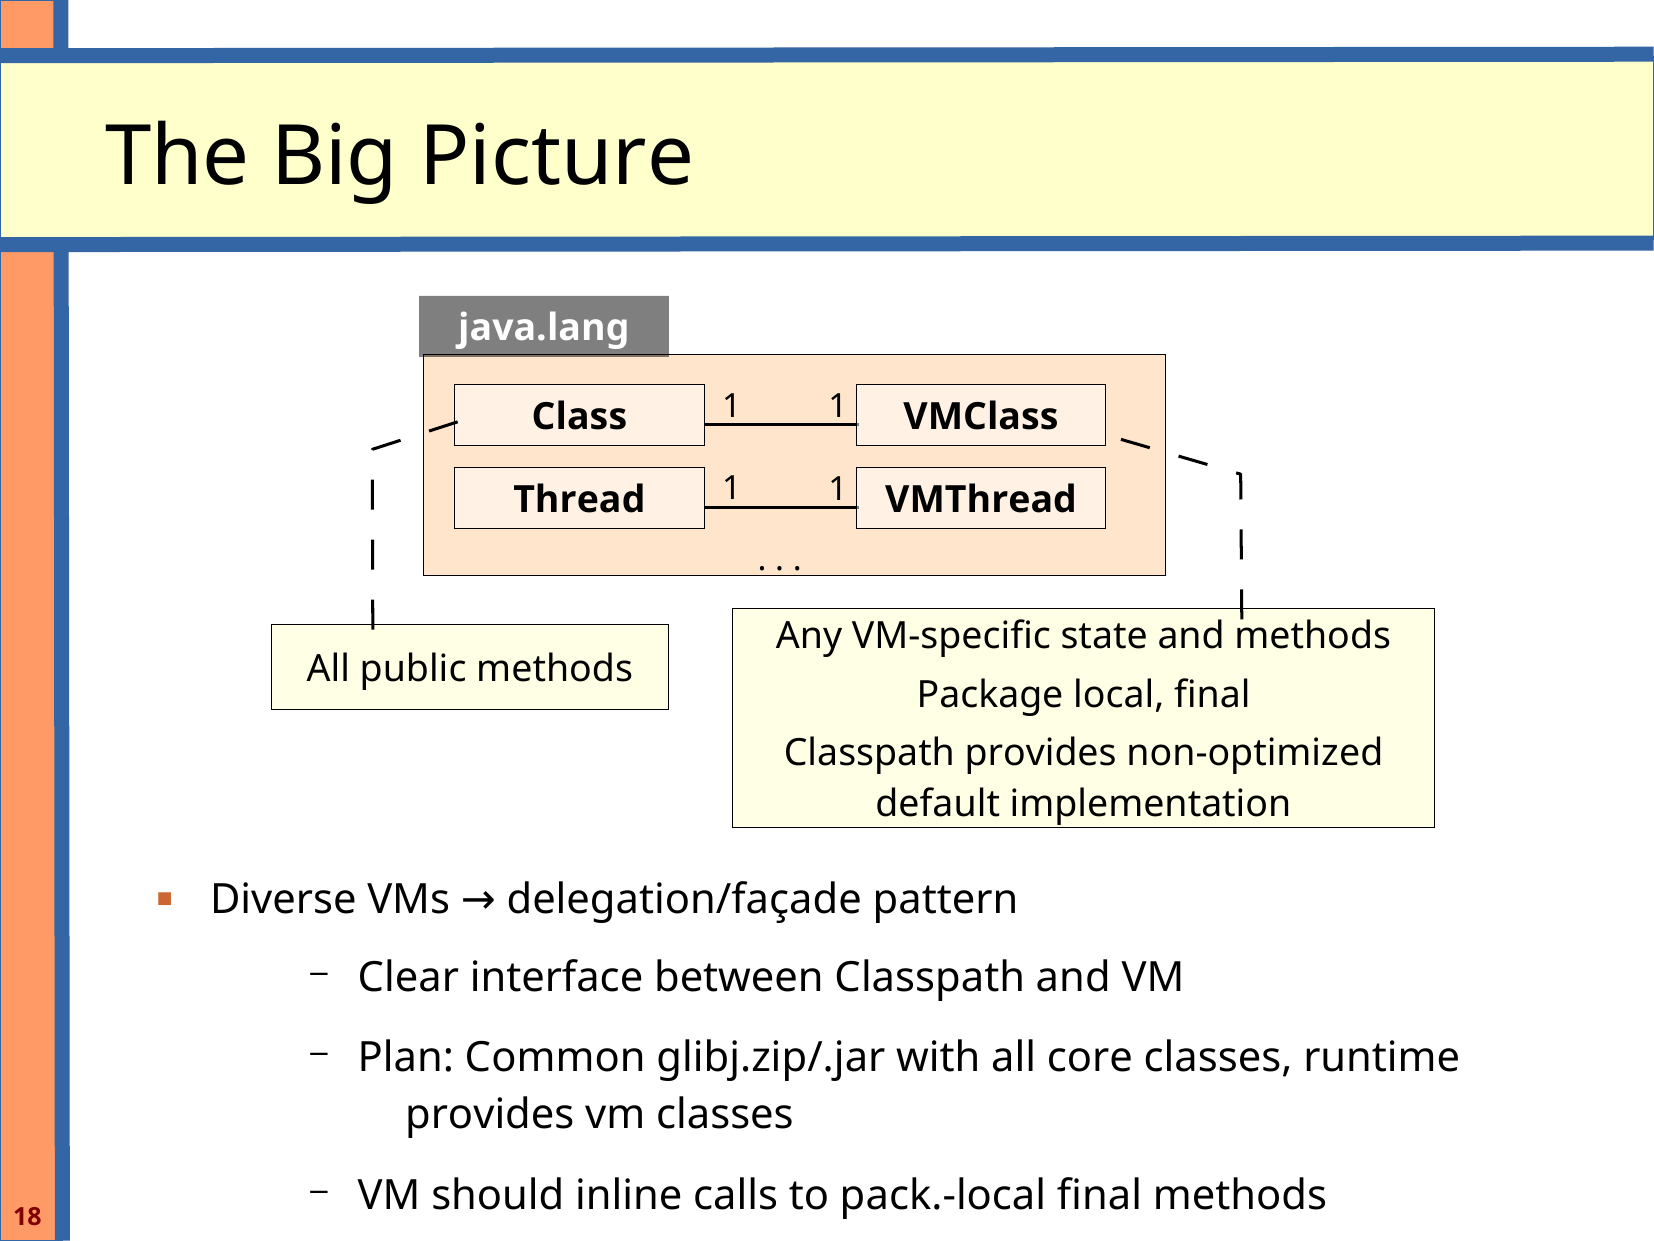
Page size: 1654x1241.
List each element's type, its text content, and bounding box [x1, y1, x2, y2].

title The Big Picture [105, 93, 1605, 212]
text_box . . . [726, 535, 833, 579]
text_box VMClass [856, 384, 1106, 446]
text_box VMThread [856, 467, 1106, 529]
text_box All public methods [271, 624, 669, 710]
text_box 1 [826, 464, 849, 509]
text_box 1 [826, 381, 849, 426]
text_box 1 [720, 381, 743, 426]
text_box java.lang [419, 295, 669, 357]
list Diverse VMs → delegation/façade pattern Clear interface between Classpath and VM Plan: Common glibj.zip/.jar with all core classes, runtime provides vm classes VM should inline calls to pack.-local final methods System properties, securty properties, gnu.classpath package used for platform tuning [121, 868, 1534, 1222]
text_box Class [454, 384, 705, 446]
text_box Thread [454, 467, 705, 529]
text_box 1 [720, 464, 743, 509]
text_box Any VM-specific state and methods Package local, final Classpath provides non-optimized default implementation [732, 611, 1435, 826]
text_box [423, 354, 1166, 576]
